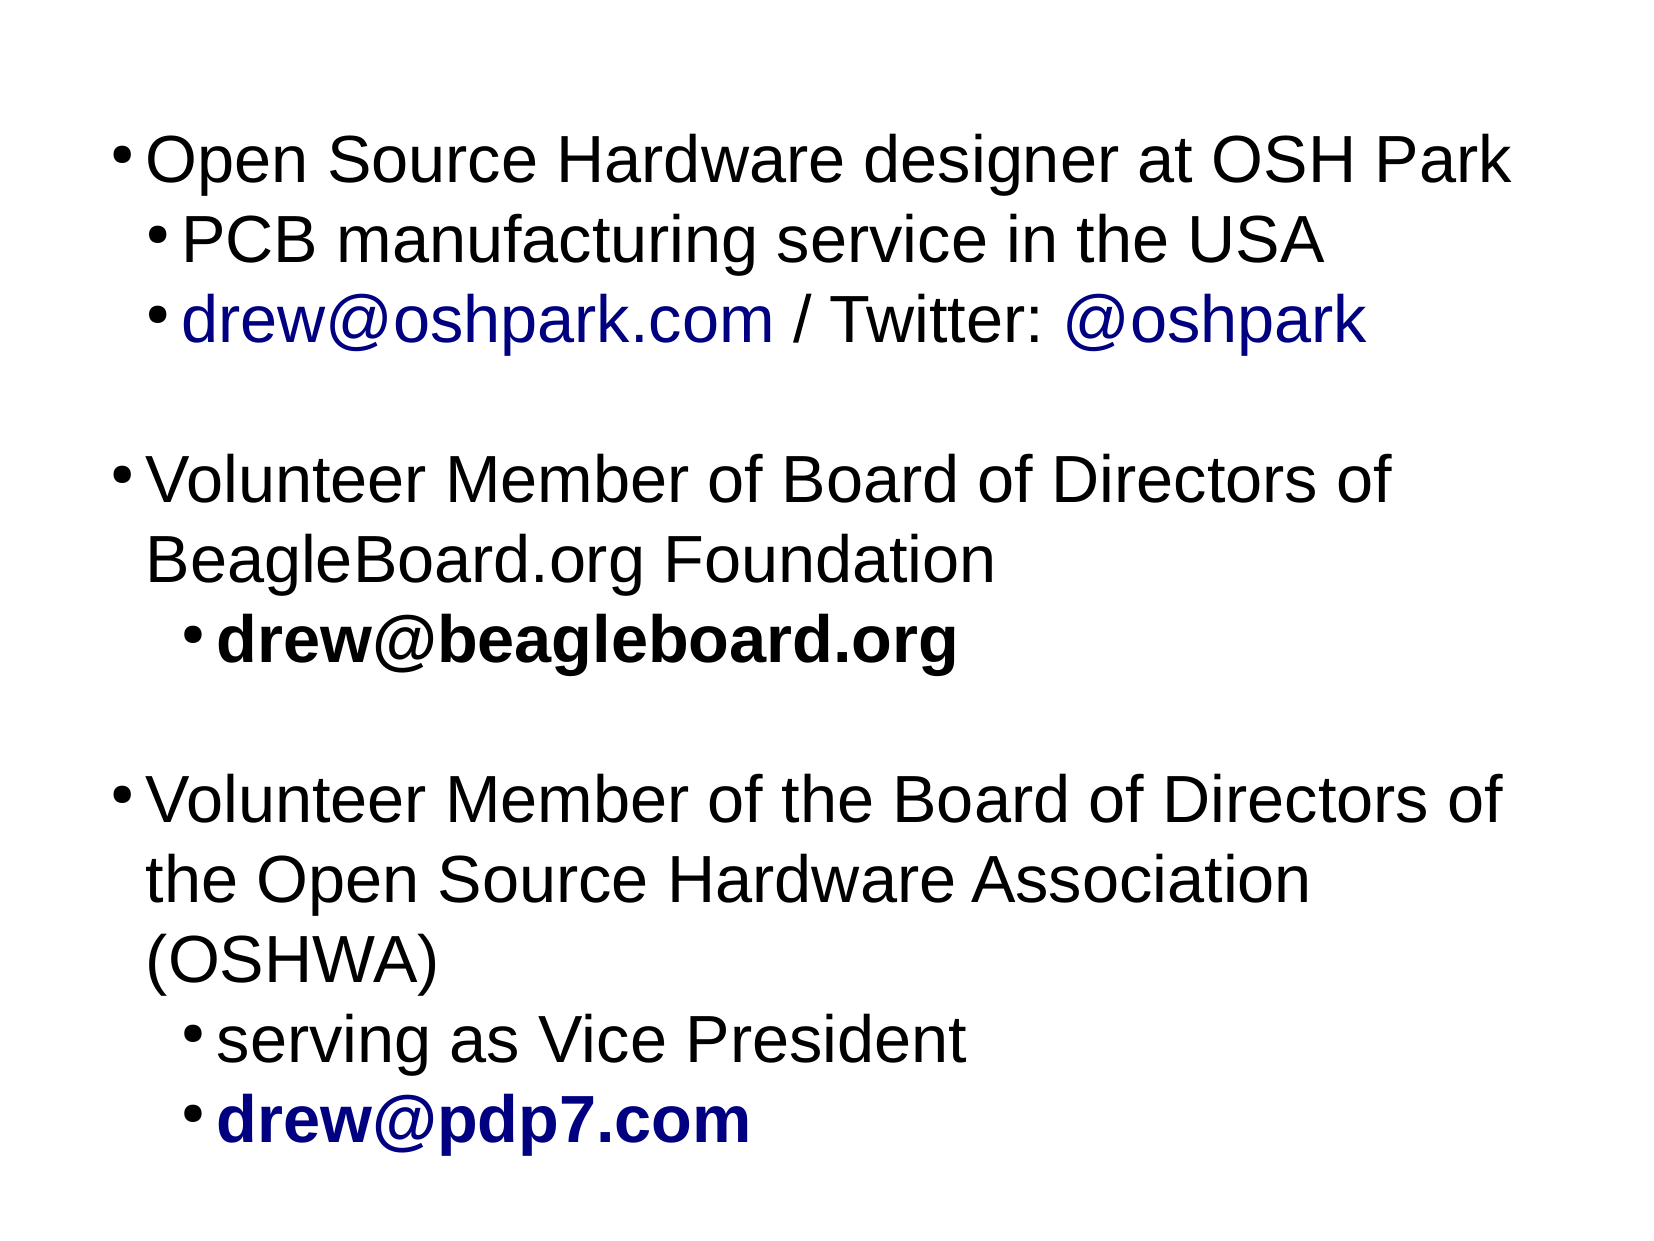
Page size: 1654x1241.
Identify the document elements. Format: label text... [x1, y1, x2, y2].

text_box Open Source Hardware designer at OSH Park PCB manufacturing service in the USA drew@oshpark.com / Twitter: @oshpark Volunteer Member of Board of Directors of BeagleBoard.org Foundation drew@beagleboard.org Volunteer Member of the Board of Directors of the Open Source Hardware Association (OSHWA) serving as Vice President drew@pdp7.com [75, 36, 1538, 904]
